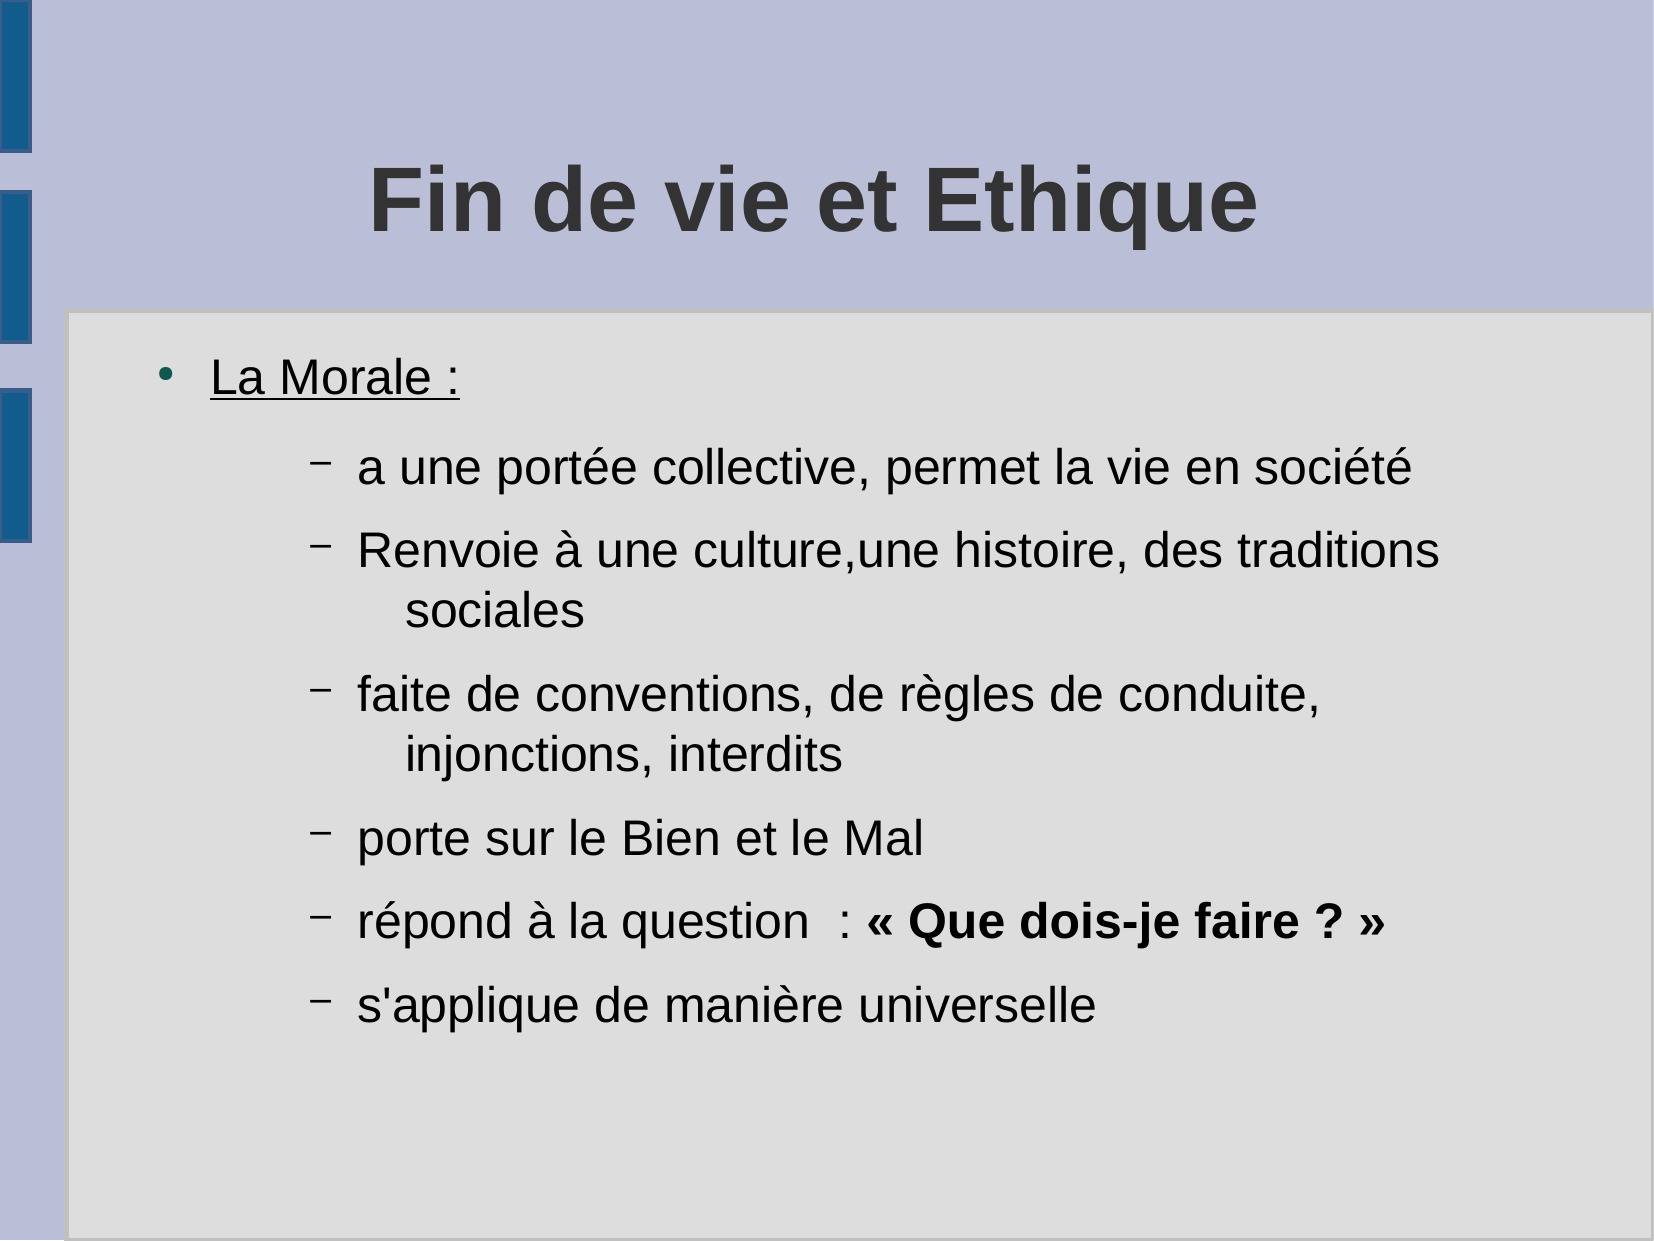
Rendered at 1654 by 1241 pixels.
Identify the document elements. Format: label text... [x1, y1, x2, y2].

title Fin de vie et Ethique [121, 91, 1534, 299]
list La Morale : a une portée collective, permet la vie en société Renvoie à une culture,une histoire, des traditions sociales faite de conventions, de règles de conduite, injonctions, interdits porte sur le Bien et le Mal répond à la question : « Que dois-je faire ? » s'applique de manière universelle [121, 344, 1534, 1112]
